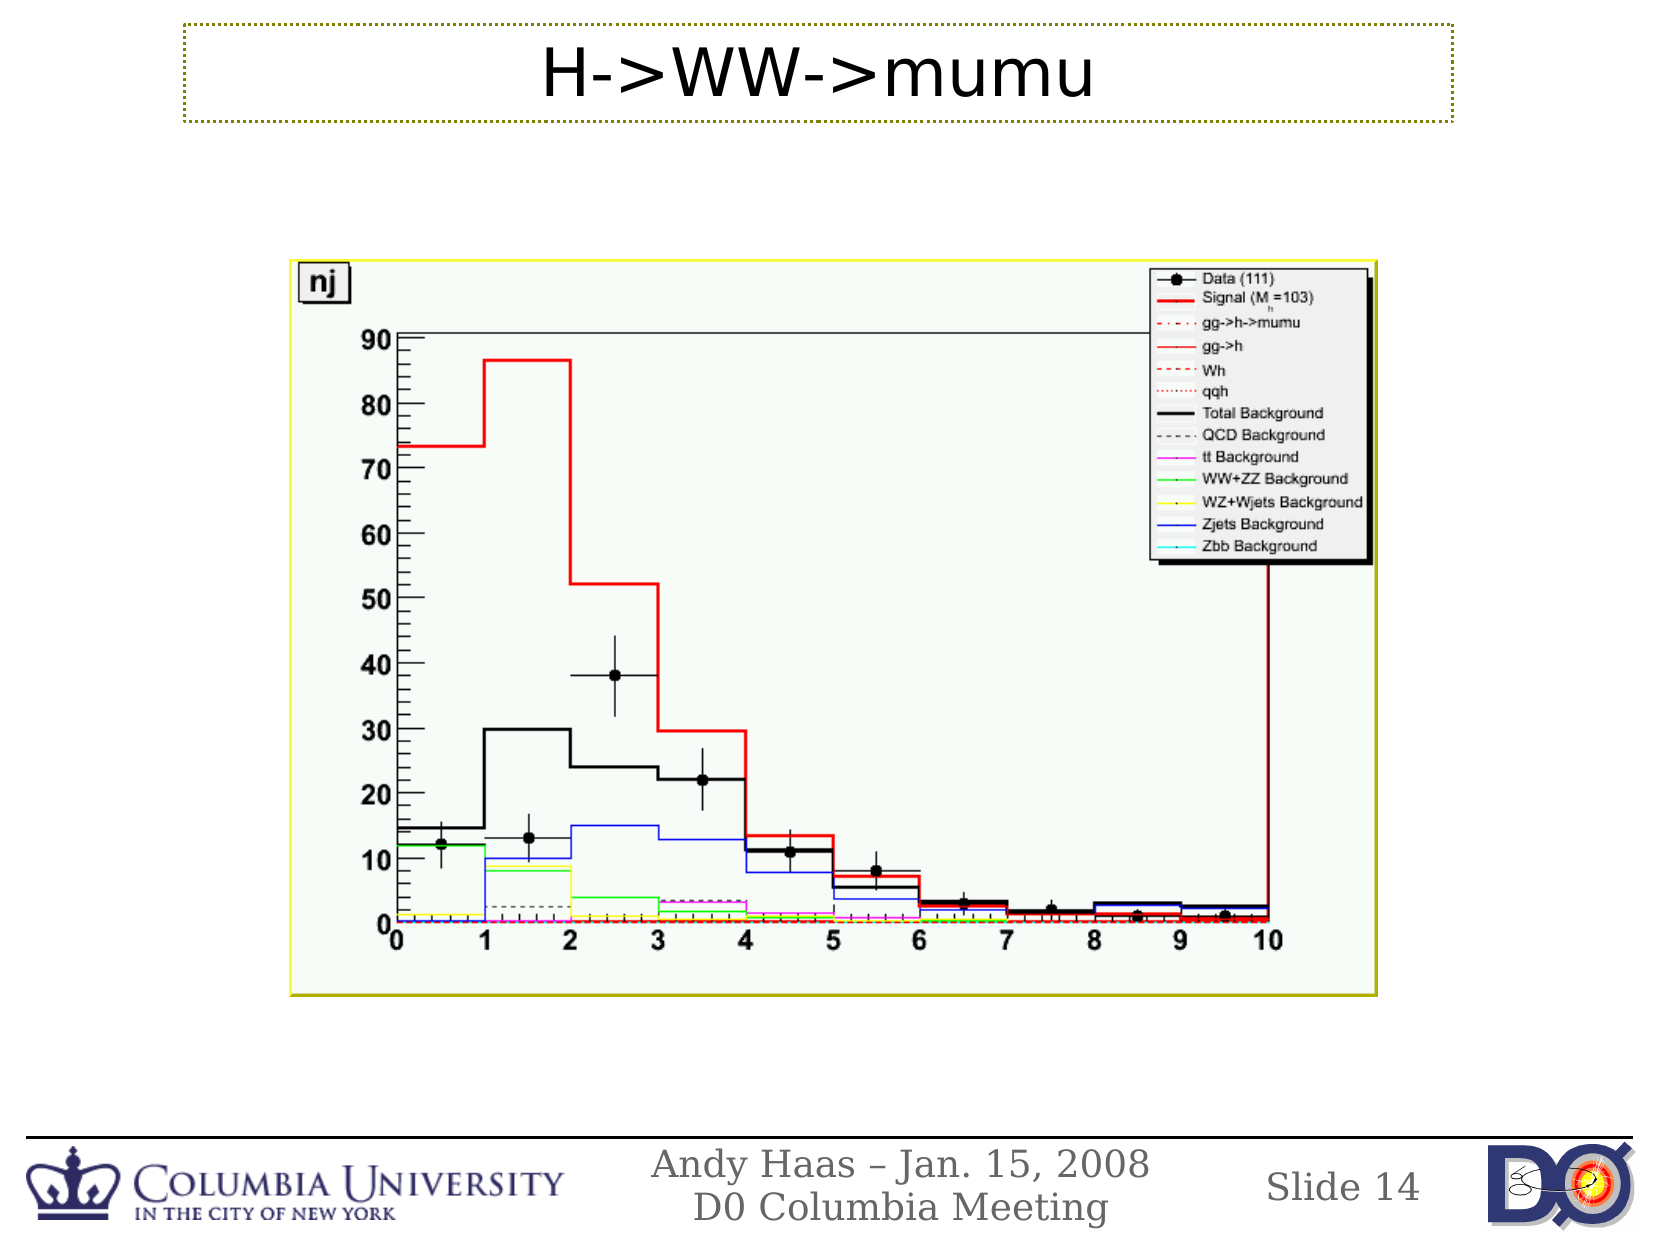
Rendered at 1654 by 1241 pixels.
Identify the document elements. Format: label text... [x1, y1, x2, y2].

title H->WW->mumu [184, 24, 1453, 122]
picture [26, 1146, 565, 1220]
picture [1479, 1140, 1639, 1233]
picture [289, 259, 1378, 997]
